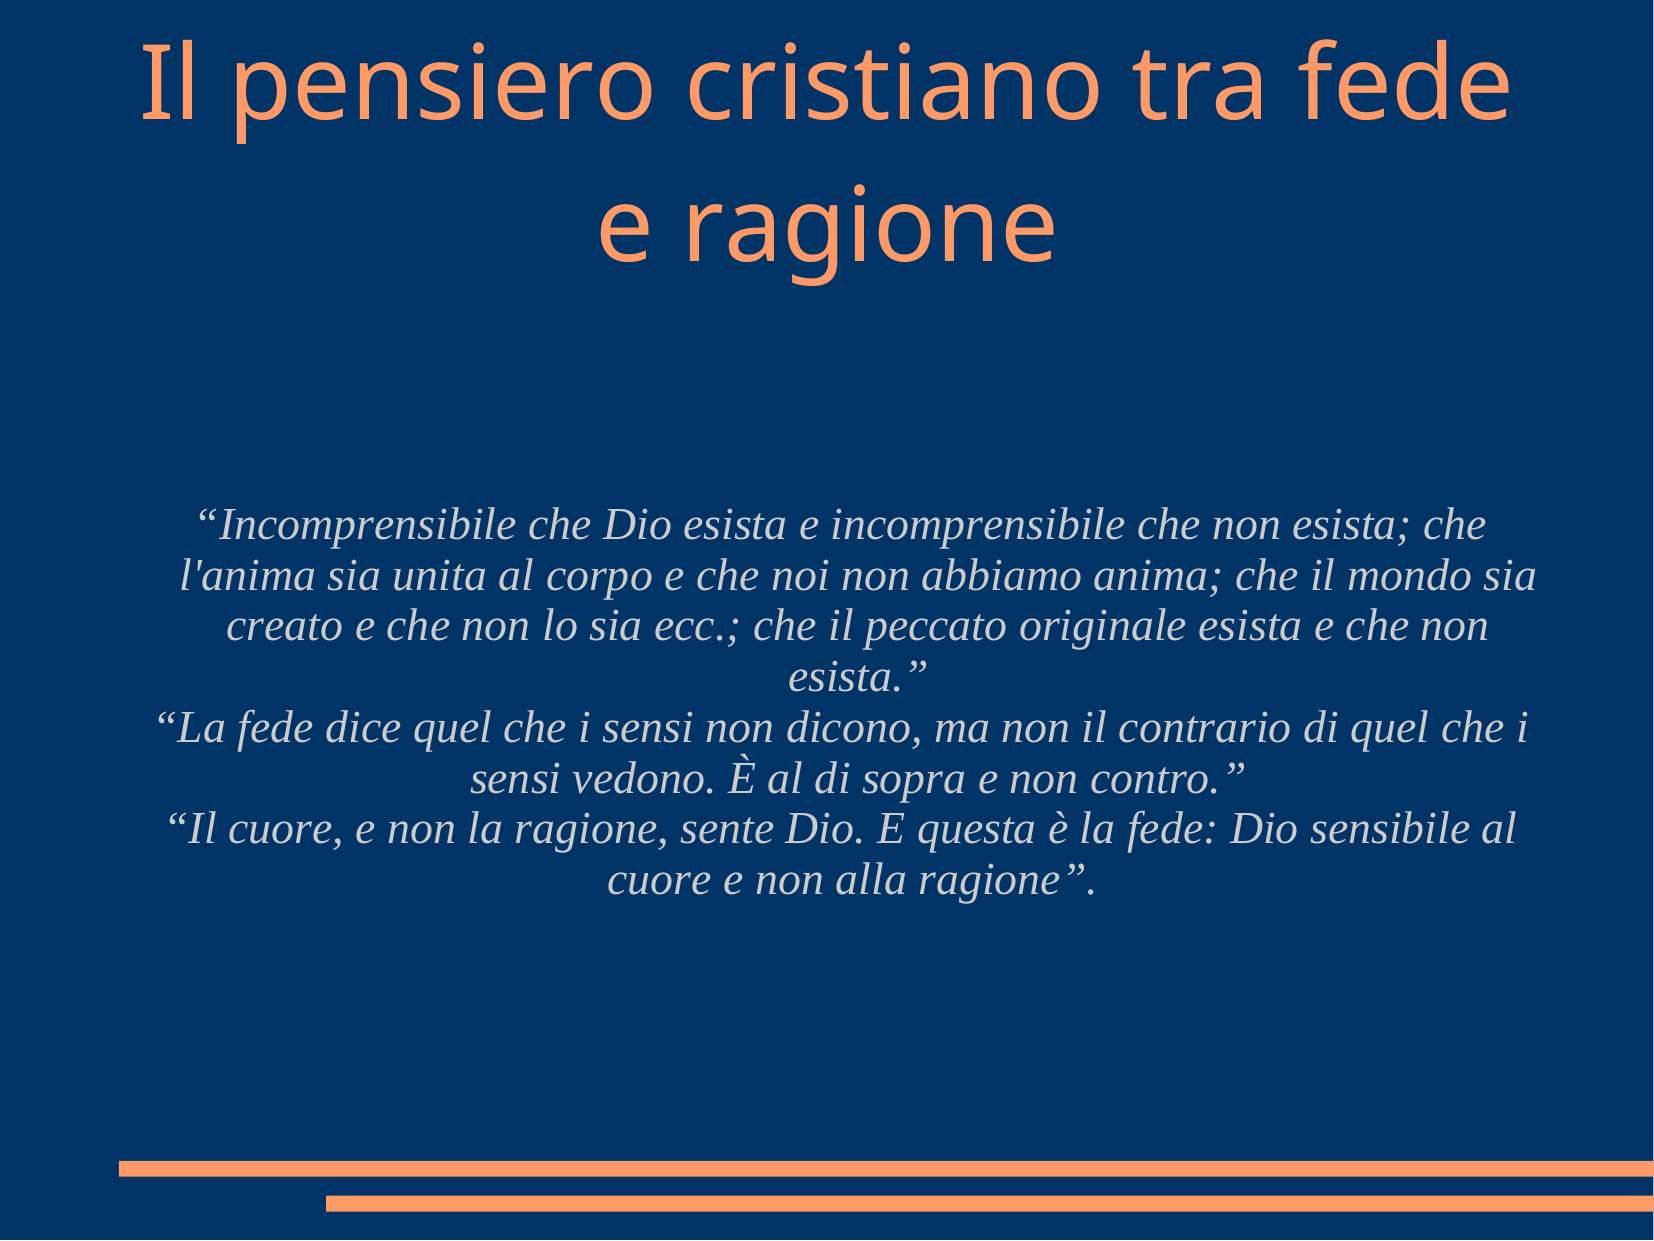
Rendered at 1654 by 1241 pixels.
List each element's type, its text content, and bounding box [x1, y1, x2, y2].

subtitle “Incomprensibile che Dio esista e incomprensibile che non esista; che l'anima sia unita al corpo e che noi non abbiamo anima; che il mondo sia creato e che non lo sia ecc.; che il peccato originale esista e che non esista.” “La fede dice quel che i sensi non dicono, ma non il contrario di quel che i sensi vedono. È al di sopra e non contro.” “Il cuore, e non la ragione, sente Dio. E questa è la fede: Dio sensibile al cuore e non alla ragione”. [121, 329, 1561, 1125]
title Il pensiero cristiano tra fede e ragione [121, 0, 1534, 315]
